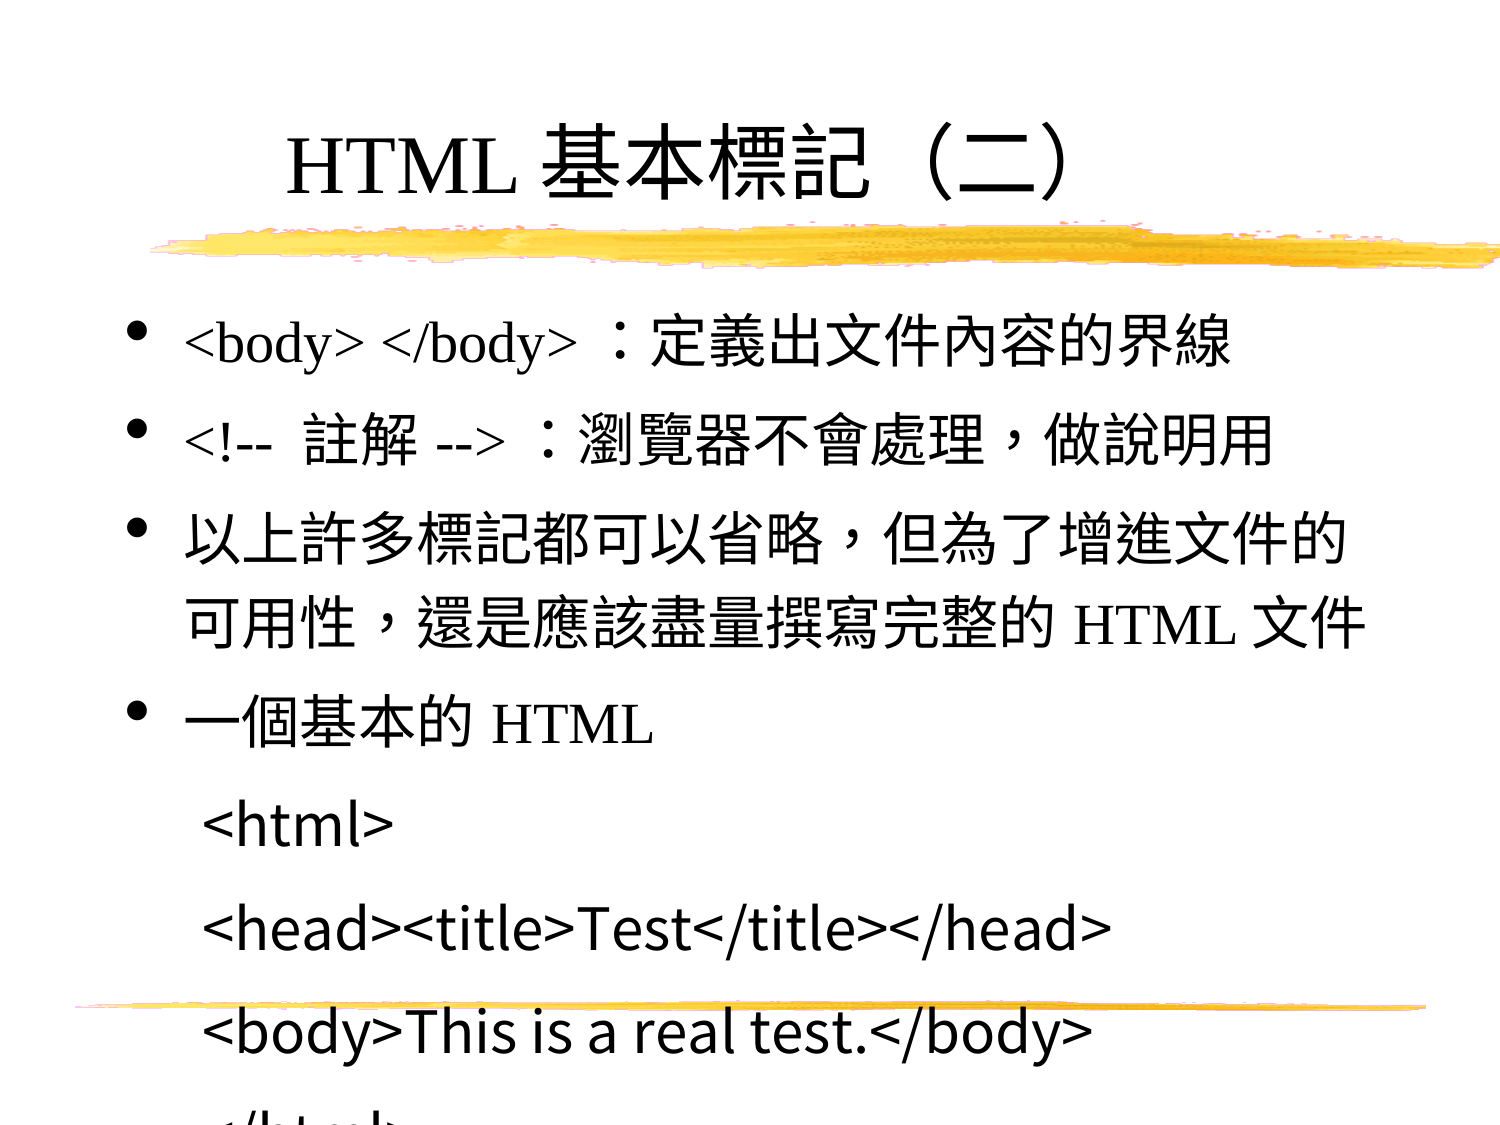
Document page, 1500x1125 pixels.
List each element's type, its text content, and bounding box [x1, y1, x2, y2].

title HTML基本標記（二） [66, 37, 1342, 225]
picture [1388, 999, 1426, 1013]
picture [150, 215, 1500, 279]
list <body> </body>：定義出文件內容的界線 <!-- 註解-->：瀏覽器不會處理，做說明用 以上許多標記都可以省略，但為了增進文件的可用性，還是應該盡量撰寫完整的HTML文件 一個基本的HTML <html> <head><title>Test</title></head> <body>This is a real test.</body> </html> [112, 287, 1388, 1124]
picture [75, 999, 112, 1013]
